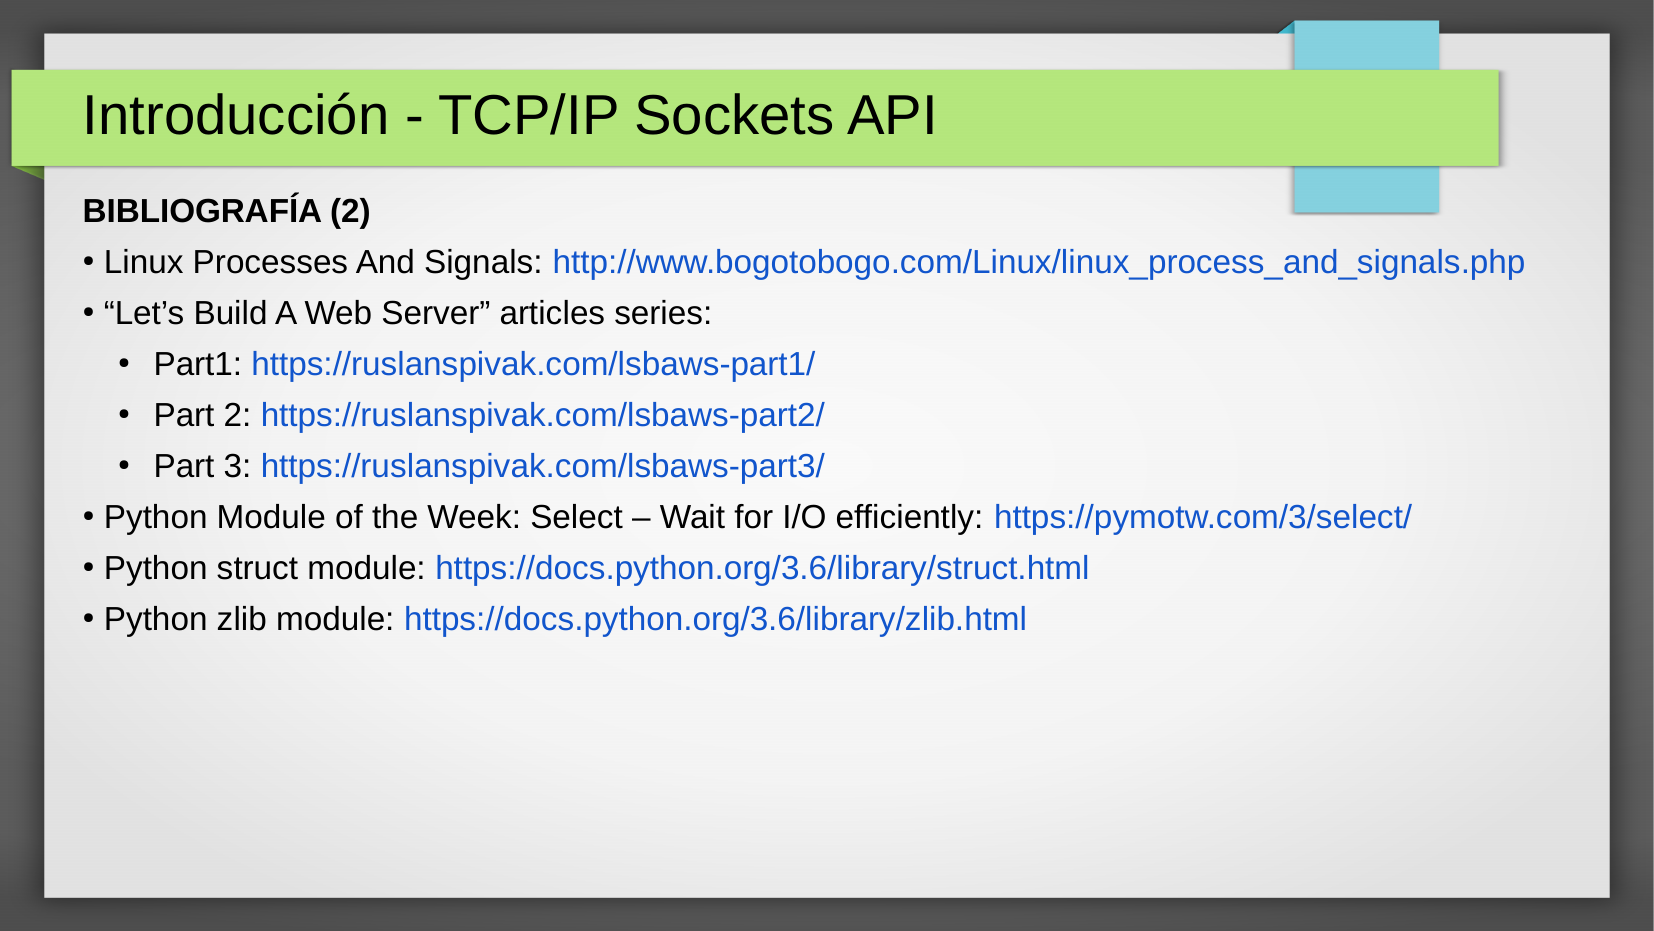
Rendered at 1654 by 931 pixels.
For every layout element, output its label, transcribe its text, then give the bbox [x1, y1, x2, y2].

subtitle BIBLIOGRAFÍA (2) Linux Processes And Signals: http://www.bogotobogo.com/Linux/linux_process_and_signals.php “Let’s Build A Web Server” articles series: Part1: https://ruslanspivak.com/lsbaws-part1/ Part 2: https://ruslanspivak.com/lsbaws-part2/ Part 3: https://ruslanspivak.com/lsbaws-part3/ Python Module of the Week: Select – Wait for I/O efficiently: https://pymotw.com/3/select/ Python struct module: https://docs.python.org/3.6/library/struct.html Python zlib module: https://docs.python.org/3.6/library/zlib.html [82, 178, 1571, 800]
title Introducción - TCP/IP Sockets API [82, 70, 1264, 160]
picture [0, 0, 1654, 931]
